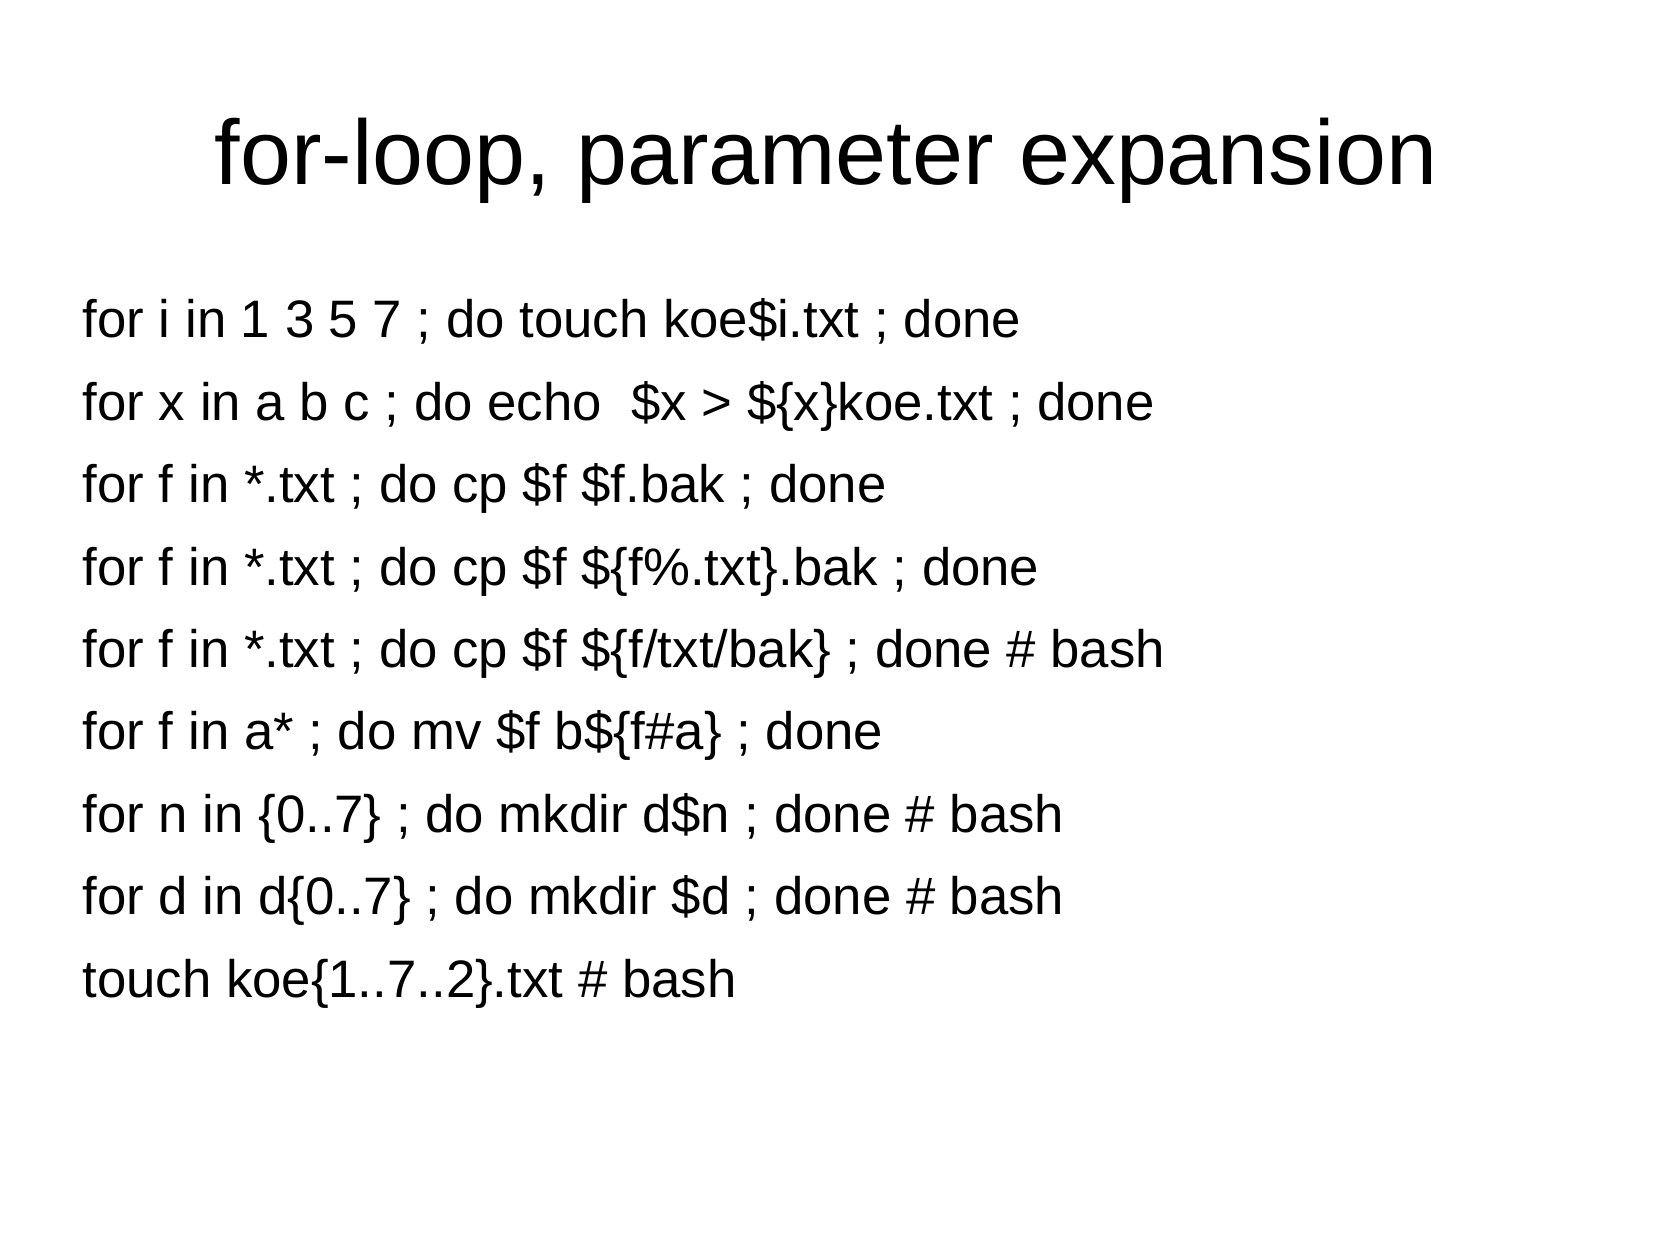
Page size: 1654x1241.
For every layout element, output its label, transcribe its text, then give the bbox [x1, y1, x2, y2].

title for-loop, parameter expansion [82, 49, 1571, 257]
list for i in 1 3 5 7 ; do touch koe$i.txt ; done for x in a b c ; do echo $x > ${x}koe.txt ; done for f in *.txt ; do cp $f $f.bak ; done for f in *.txt ; do cp $f ${f%.txt}.bak ; done for f in *.txt ; do cp $f ${f/txt/bak} ; done # bash for f in a* ; do mv $f b${f#a} ; done for n in {0..7} ; do mkdir d$n ; done # bash for d in d{0..7} ; do mkdir $d ; done # bash touch koe{1..7..2}.txt # bash [82, 290, 1571, 1010]
